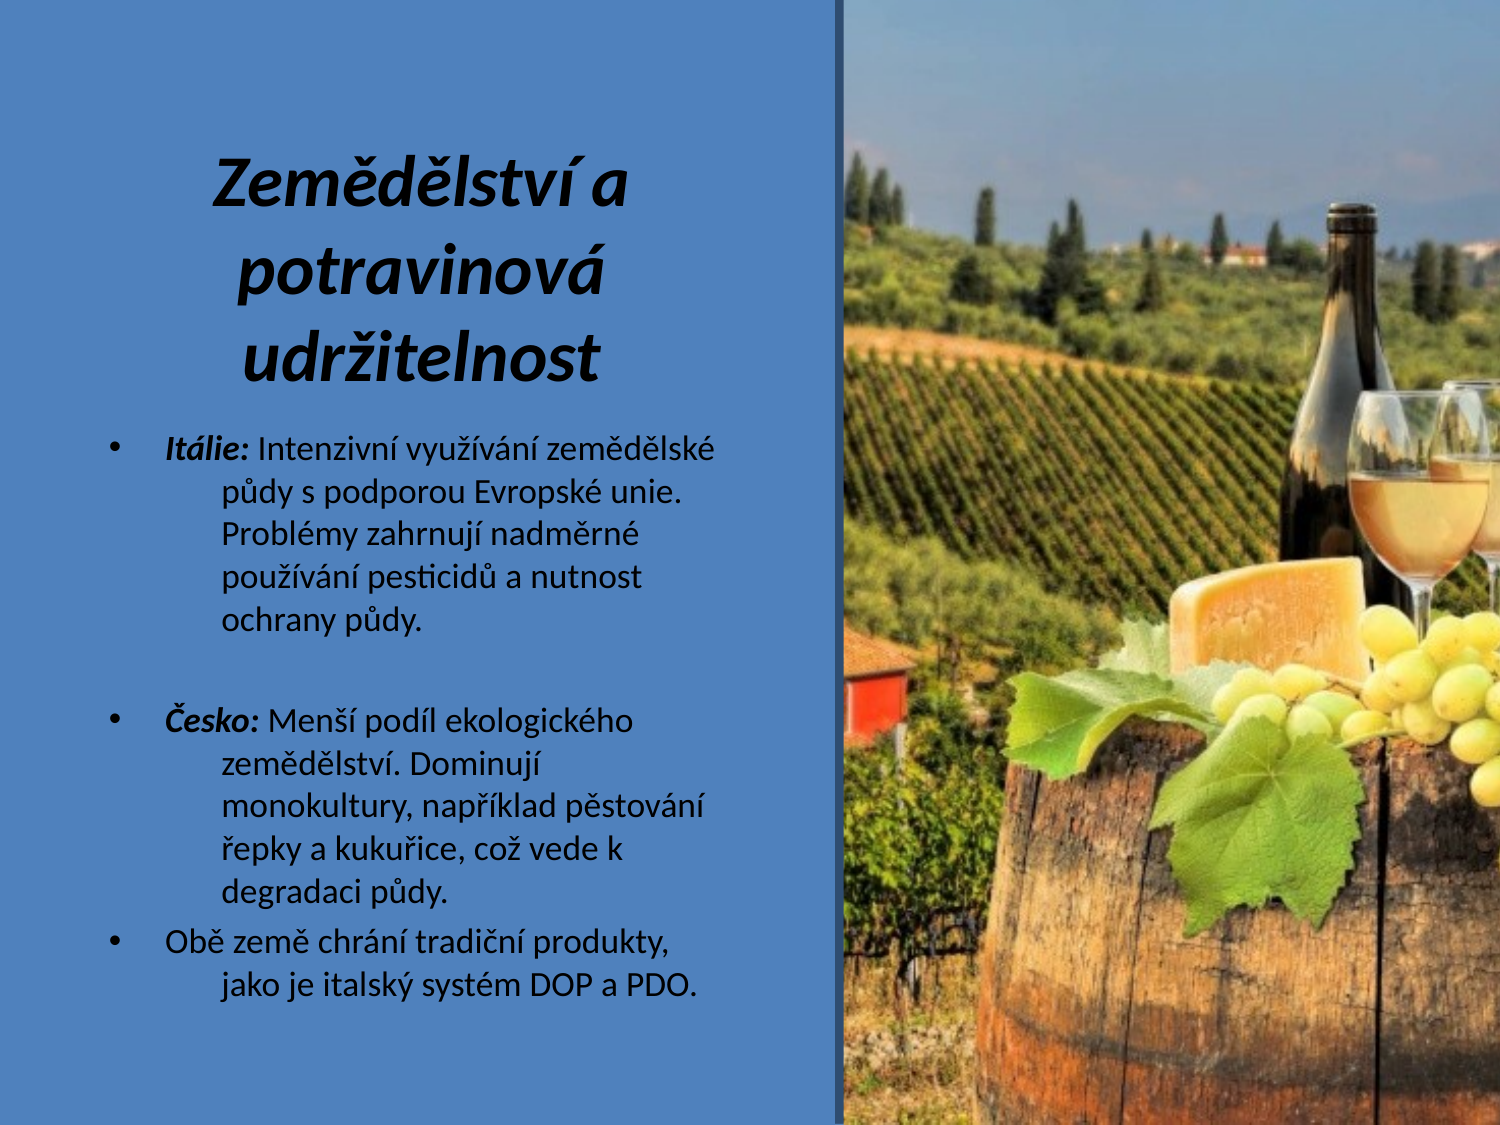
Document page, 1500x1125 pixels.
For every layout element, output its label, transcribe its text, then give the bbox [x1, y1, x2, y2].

text_box [0, 0, 843, 1125]
picture [843, 0, 1500, 1125]
list Itálie: Intenzivní využívání zemědělské půdy s podporou Evropské unie. Problémy zahrnují nadměrné používání pesticidů a nutnost ochrany půdy. Česko: Menší podíl ekologického zemědělství. Dominují monokultury, například pěstování řepky a kukuřice, což vede k degradaci půdy. Obě země chrání tradiční produkty, jako je italský systém DOP a PDO. [93, 405, 751, 1024]
title Zemědělství a potravinová udržitelnost [93, 125, 751, 405]
